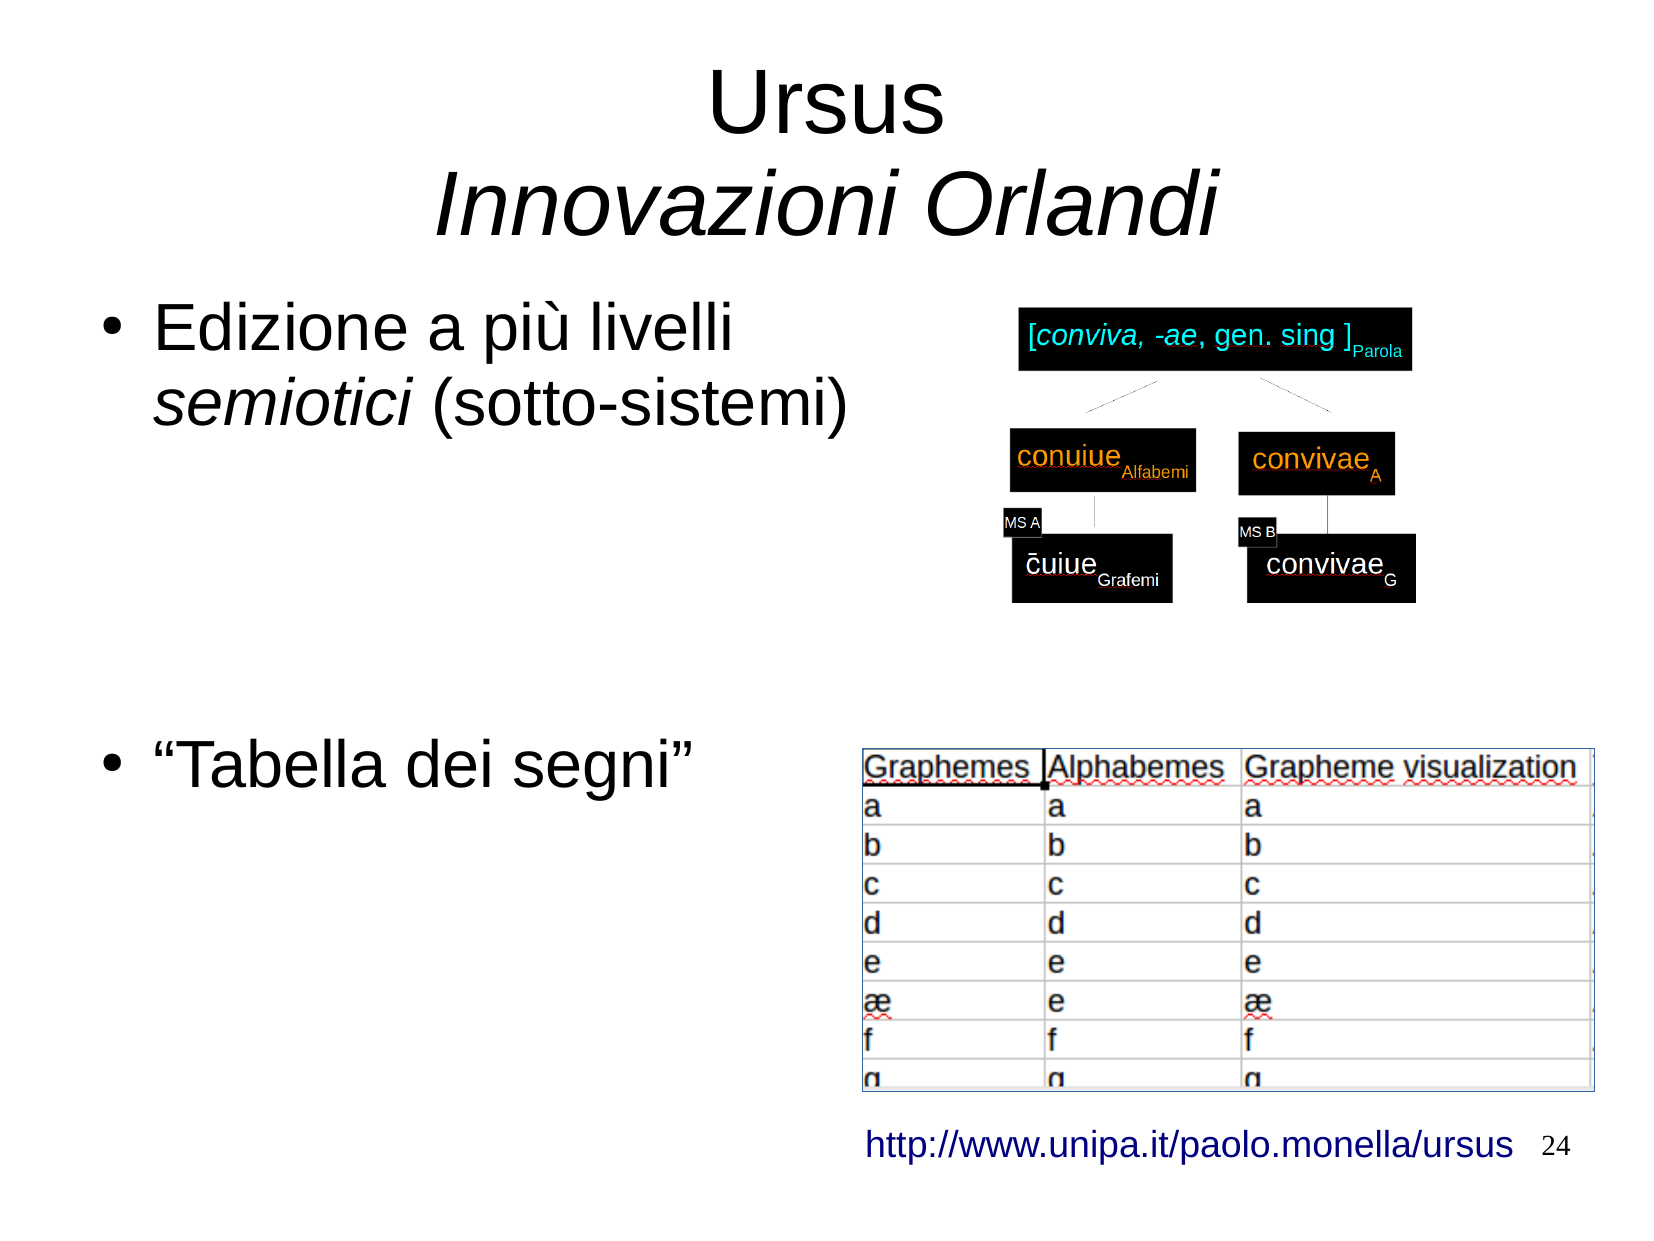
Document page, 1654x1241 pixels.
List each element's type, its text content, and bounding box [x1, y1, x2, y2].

text_box http://www.unipa.it/paolo.monella/ursus [850, 1116, 1548, 1216]
list Edizione a più livelli semiotici (sotto-sistemi) [82, 290, 863, 638]
picture [862, 748, 1595, 1092]
picture [1003, 307, 1416, 603]
list “Tabella dei segni” [82, 727, 792, 875]
title Ursus Innovazioni Orlandi [82, 49, 1571, 257]
